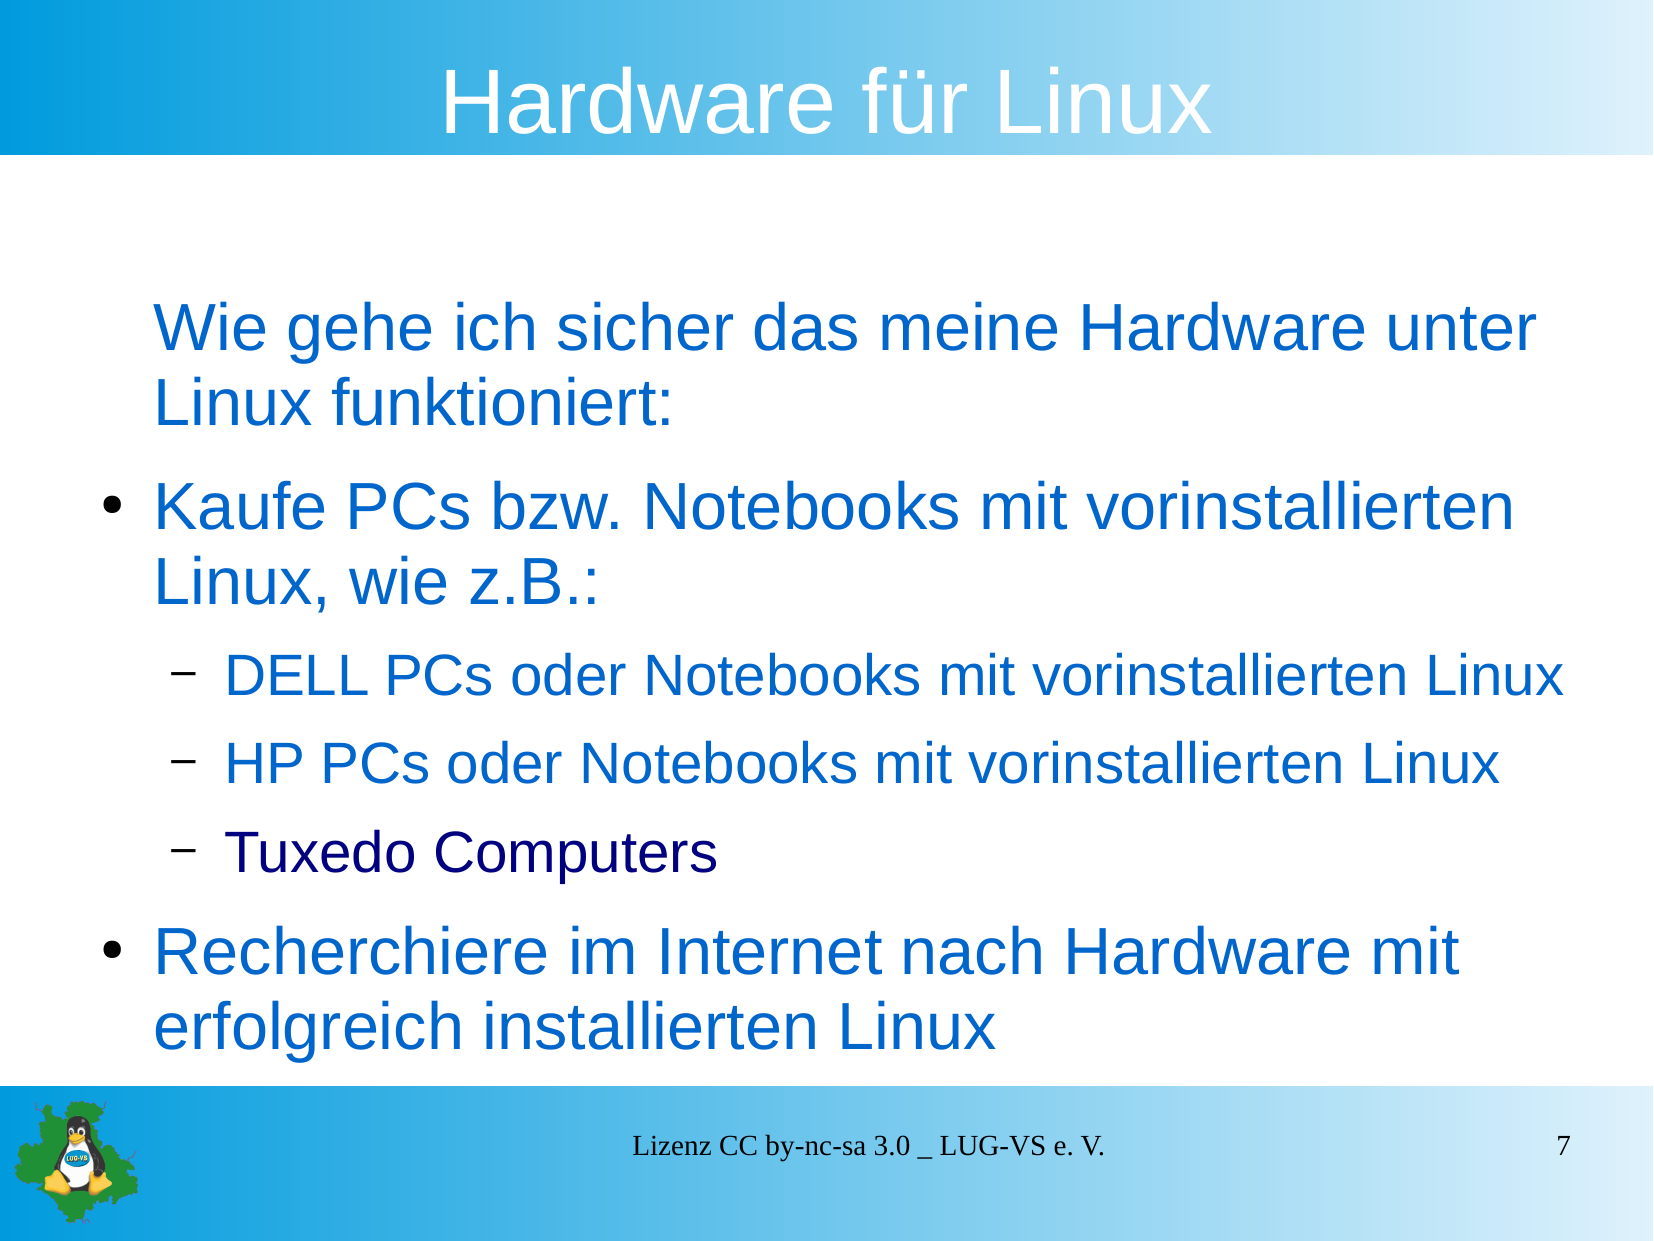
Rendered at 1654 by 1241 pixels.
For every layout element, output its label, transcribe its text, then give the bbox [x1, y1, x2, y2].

picture [16, 1086, 142, 1241]
title Hardware für Linux [82, 49, 1571, 155]
list Wie gehe ich sicher das meine Hardware unter Linux funktioniert: Kaufe PCs bzw. Notebooks mit vorinstallierten Linux, wie z.B.: DELL PCs oder Notebooks mit vorinstallierten Linux HP PCs oder Notebooks mit vorinstallierten Linux Tuxedo Computers Recherchiere im Internet nach Hardware mit erfolgreich installierten Linux [82, 290, 1571, 1010]
